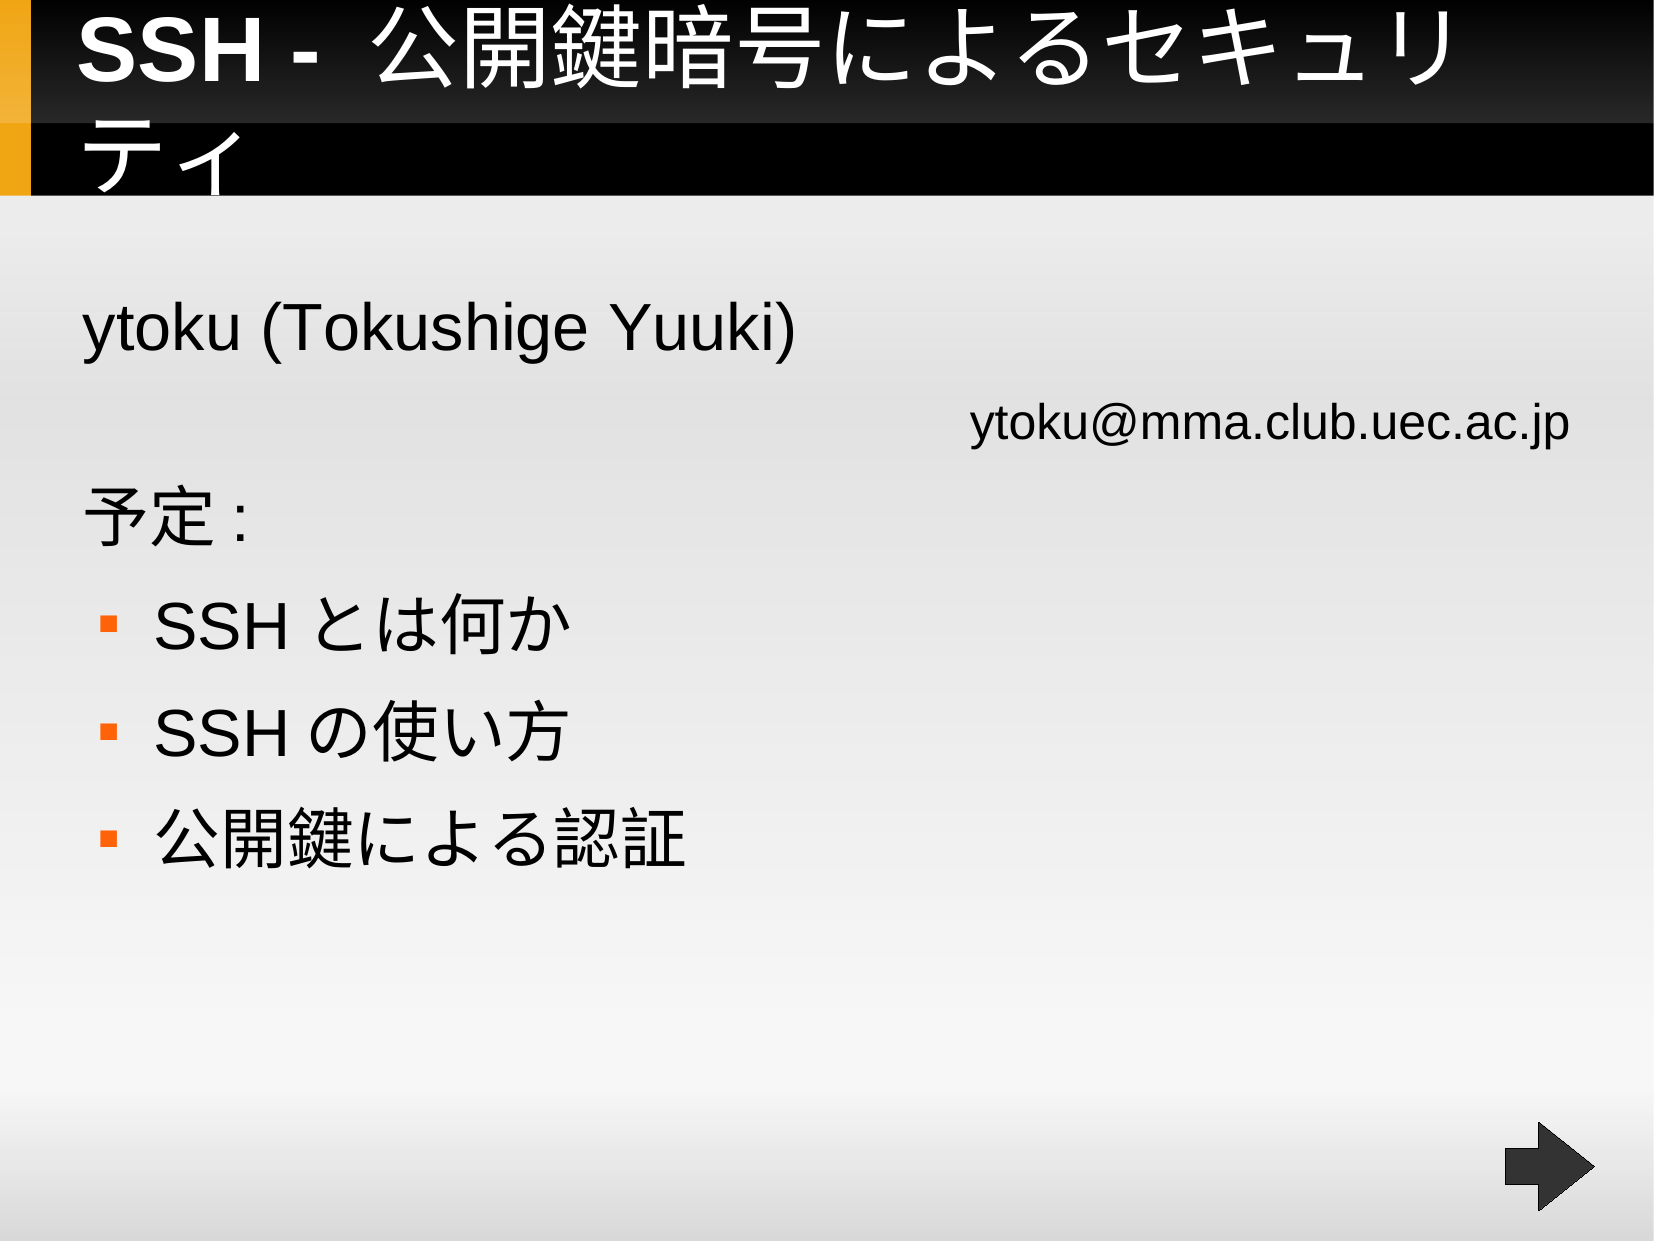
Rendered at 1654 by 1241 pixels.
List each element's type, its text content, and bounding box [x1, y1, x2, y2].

picture [0, 0, 1654, 1241]
list ytoku (Tokushige Yuuki) ytoku@mma.club.uec.ac.jp 予定: SSHとは何か SSHの使い方 公開鍵による認証 [82, 290, 1571, 1109]
title SSH - 公開鍵暗号によるセキュリティ [76, 0, 1565, 208]
text_box [1505, 1122, 1595, 1211]
